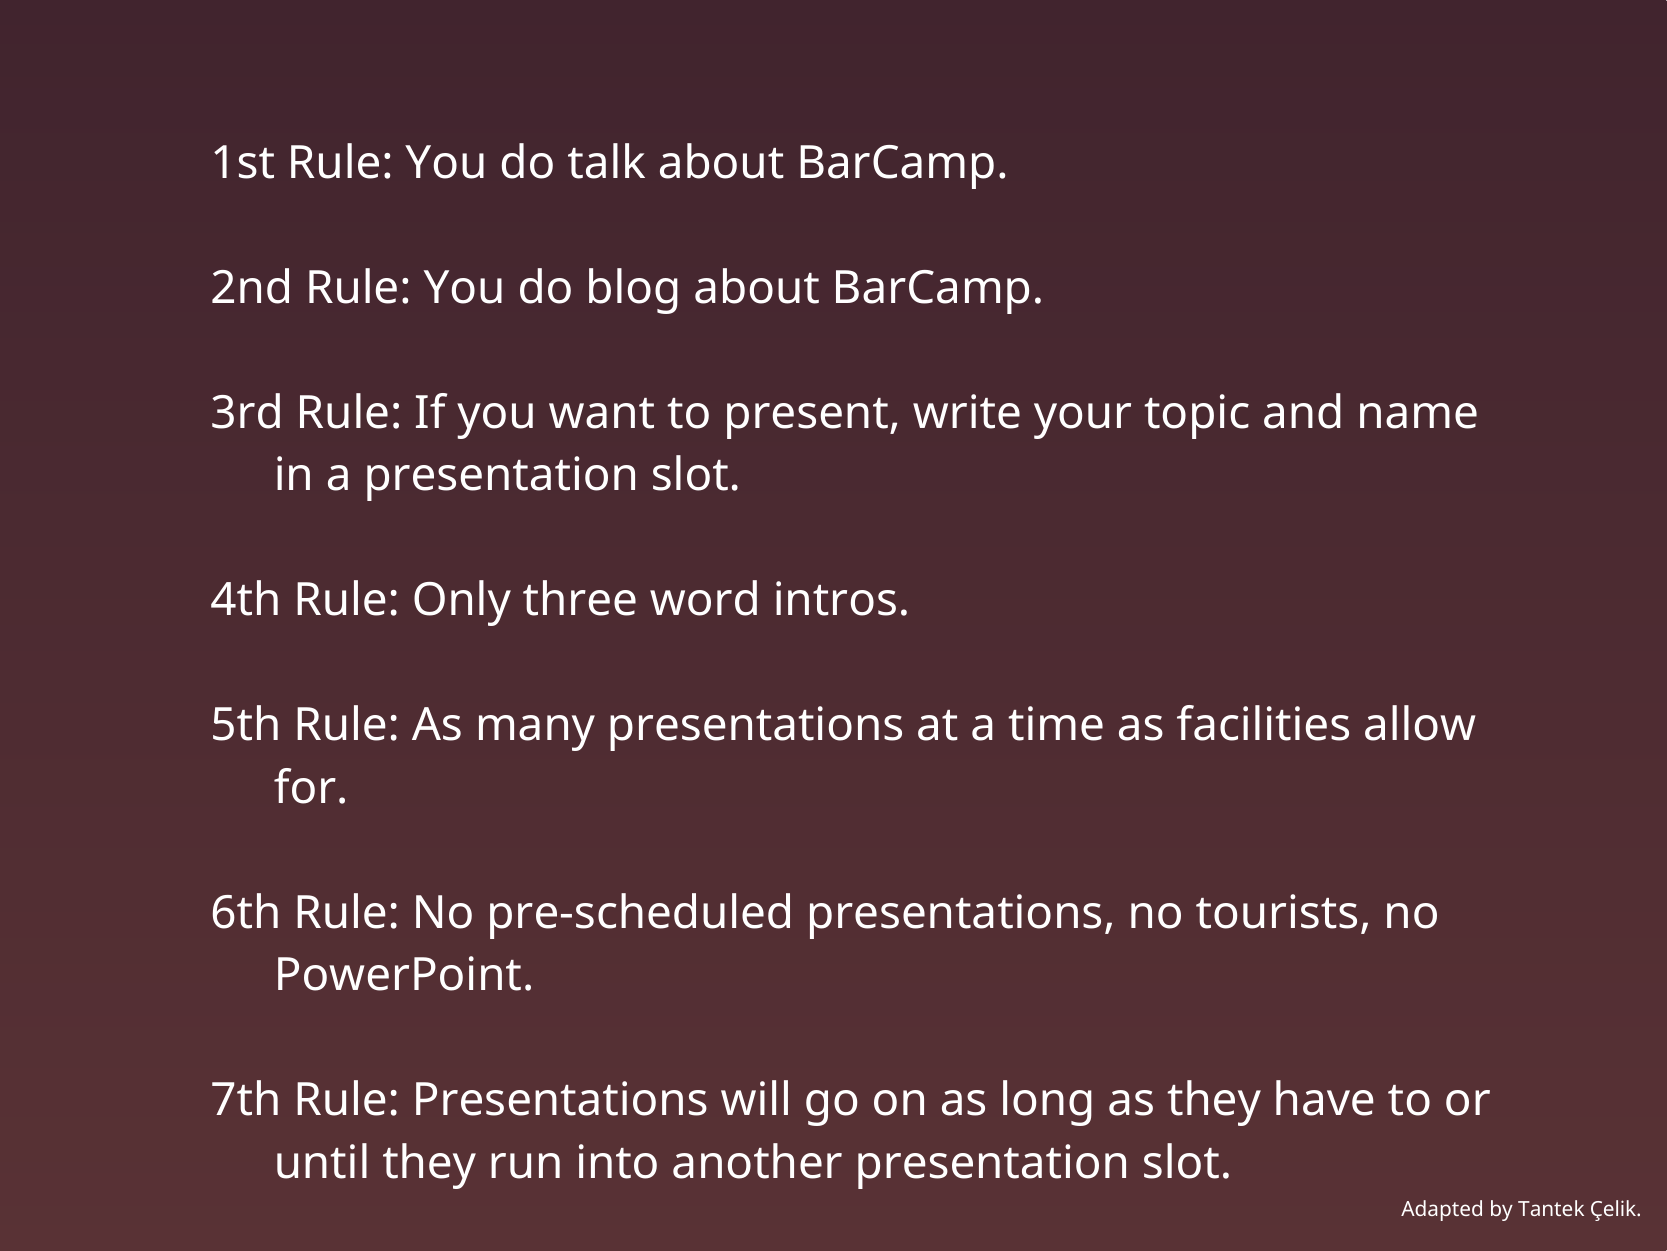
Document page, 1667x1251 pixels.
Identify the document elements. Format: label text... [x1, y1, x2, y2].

text_box Adapted by Tantek Çelik. [587, 1189, 1642, 1228]
list 1st Rule: You do talk about BarCamp. 2nd Rule: You do blog about BarCamp. 3rd Rule: If you want to present, write your topic and name in a presentation slot. 4th Rule: Only three word intros. 5th Rule: As many presentations at a time as facilities allow for. 6th Rule: No pre-scheduled presentations, no tourists, no PowerPoint. 7th Rule: Presentations will go on as long as they have to or until they run into another presentation slot. 8th Rule: If this is your first time at BarCamp, you HAVE to present (or at least be an interactive participant) [162, 122, 1505, 1251]
